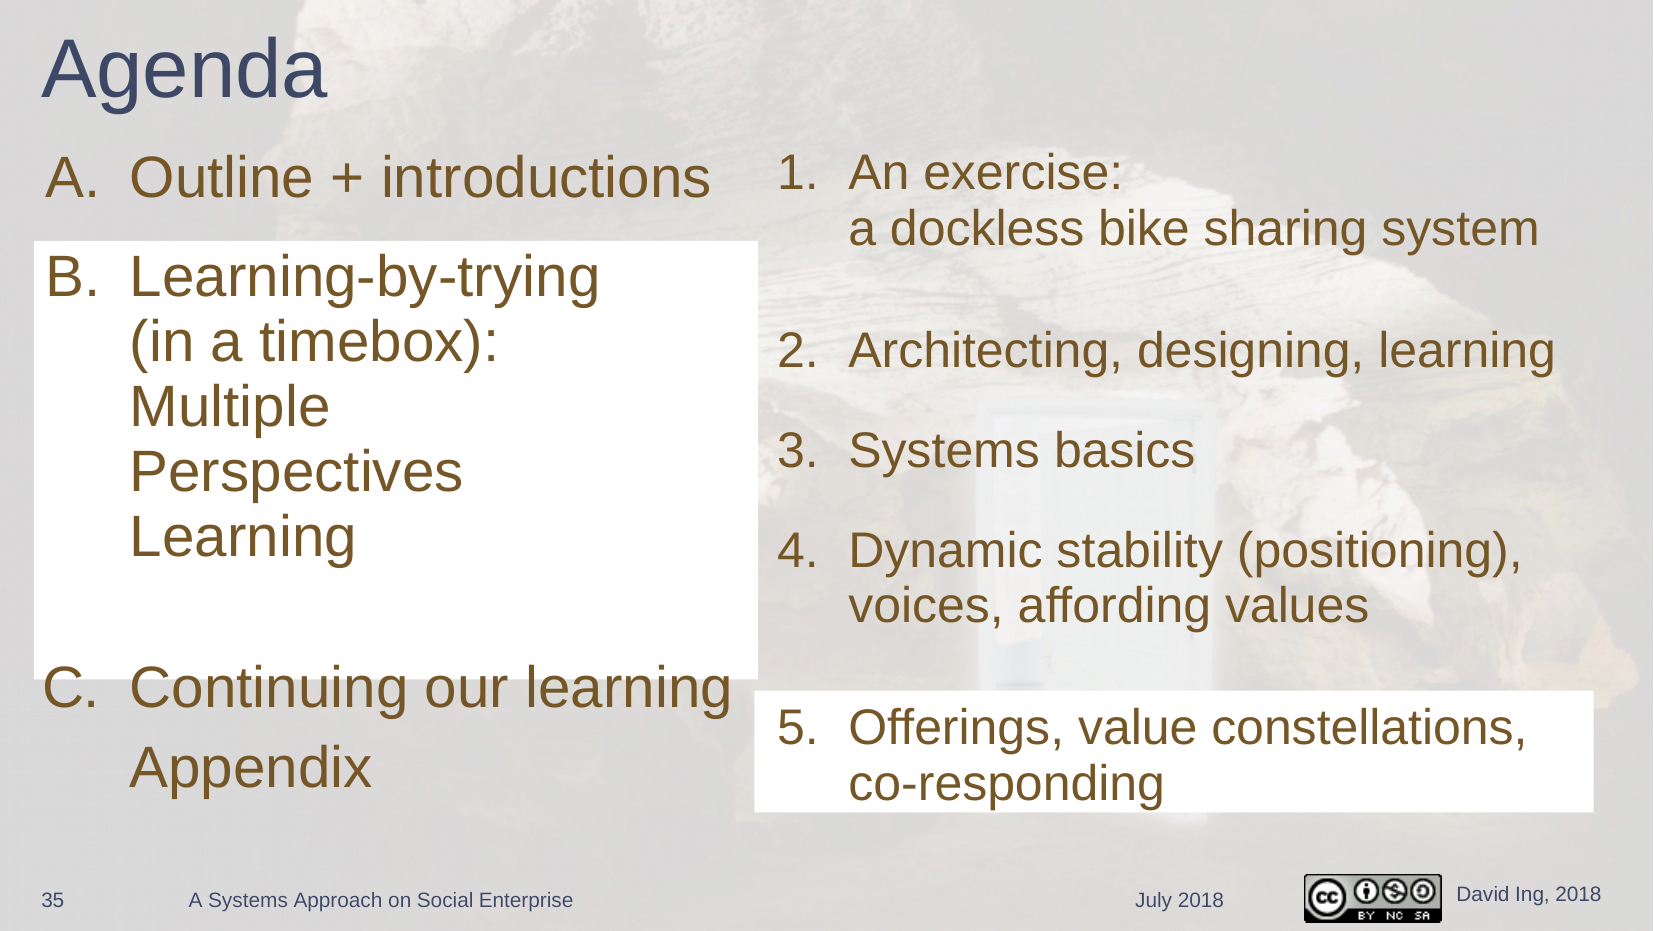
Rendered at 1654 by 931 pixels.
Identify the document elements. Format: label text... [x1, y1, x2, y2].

table_cell Continuing our learning [115, 647, 753, 727]
table_cell Offerings, value constellations, co-responding [834, 692, 1613, 870]
table_header Outline + introductions [115, 137, 753, 236]
table_cell 4. [753, 514, 834, 692]
table_cell Systems basics [834, 415, 1613, 514]
table_cell B. [17, 236, 115, 647]
title Agenda [41, 30, 1613, 126]
table_cell 3. [753, 415, 834, 514]
table_cell Pursuits: [0, 0, 1653, 931]
table_header An exercise: a dockless bike sharing system [834, 137, 1613, 315]
table_cell Dynamic stability (positioning), voices, affording values [834, 514, 1613, 692]
table_header 1. [753, 137, 834, 315]
table_cell Learning-by-trying (in a timebox): Multiple Perspectives Learning [115, 236, 753, 647]
table_cell Architecting, designing, learning [834, 315, 1613, 415]
table_cell [17, 727, 115, 807]
table_header A. [17, 137, 115, 236]
table_cell 5. [753, 692, 834, 870]
table_cell C. [17, 647, 115, 727]
picture [1304, 874, 1442, 923]
table_cell Appendix [115, 727, 753, 807]
table_cell 2. [753, 315, 834, 415]
